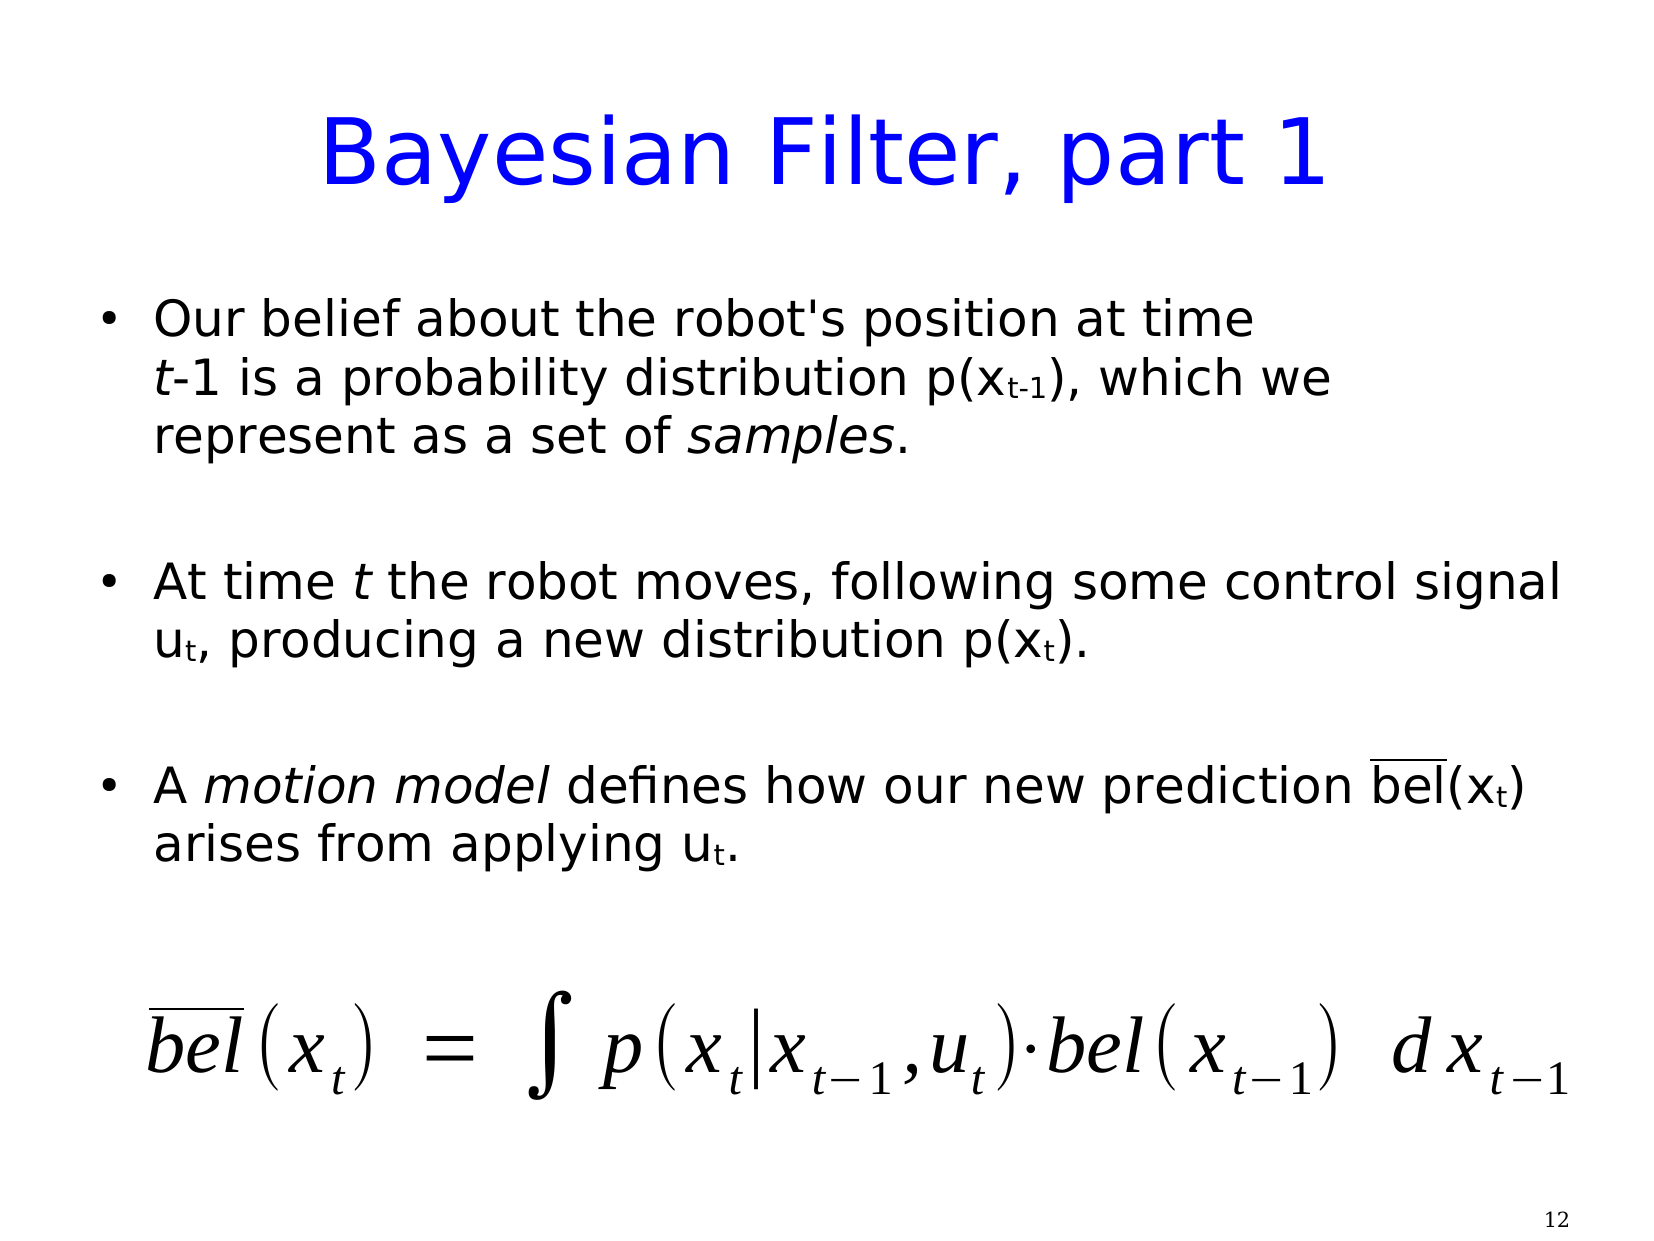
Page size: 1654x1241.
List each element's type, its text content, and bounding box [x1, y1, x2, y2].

title Bayesian Filter, part 1 [82, 49, 1571, 257]
chart [130, 985, 1586, 1107]
list Our belief about the robot's position at time t-1 is a probability distribution p(xt-1), which we represent as a set of samples. At time t the robot moves, following some control signal ut, producing a new distribution p(xt). A motion model defines how our new prediction bel(xt) arises from applying ut. [82, 290, 1571, 1145]
